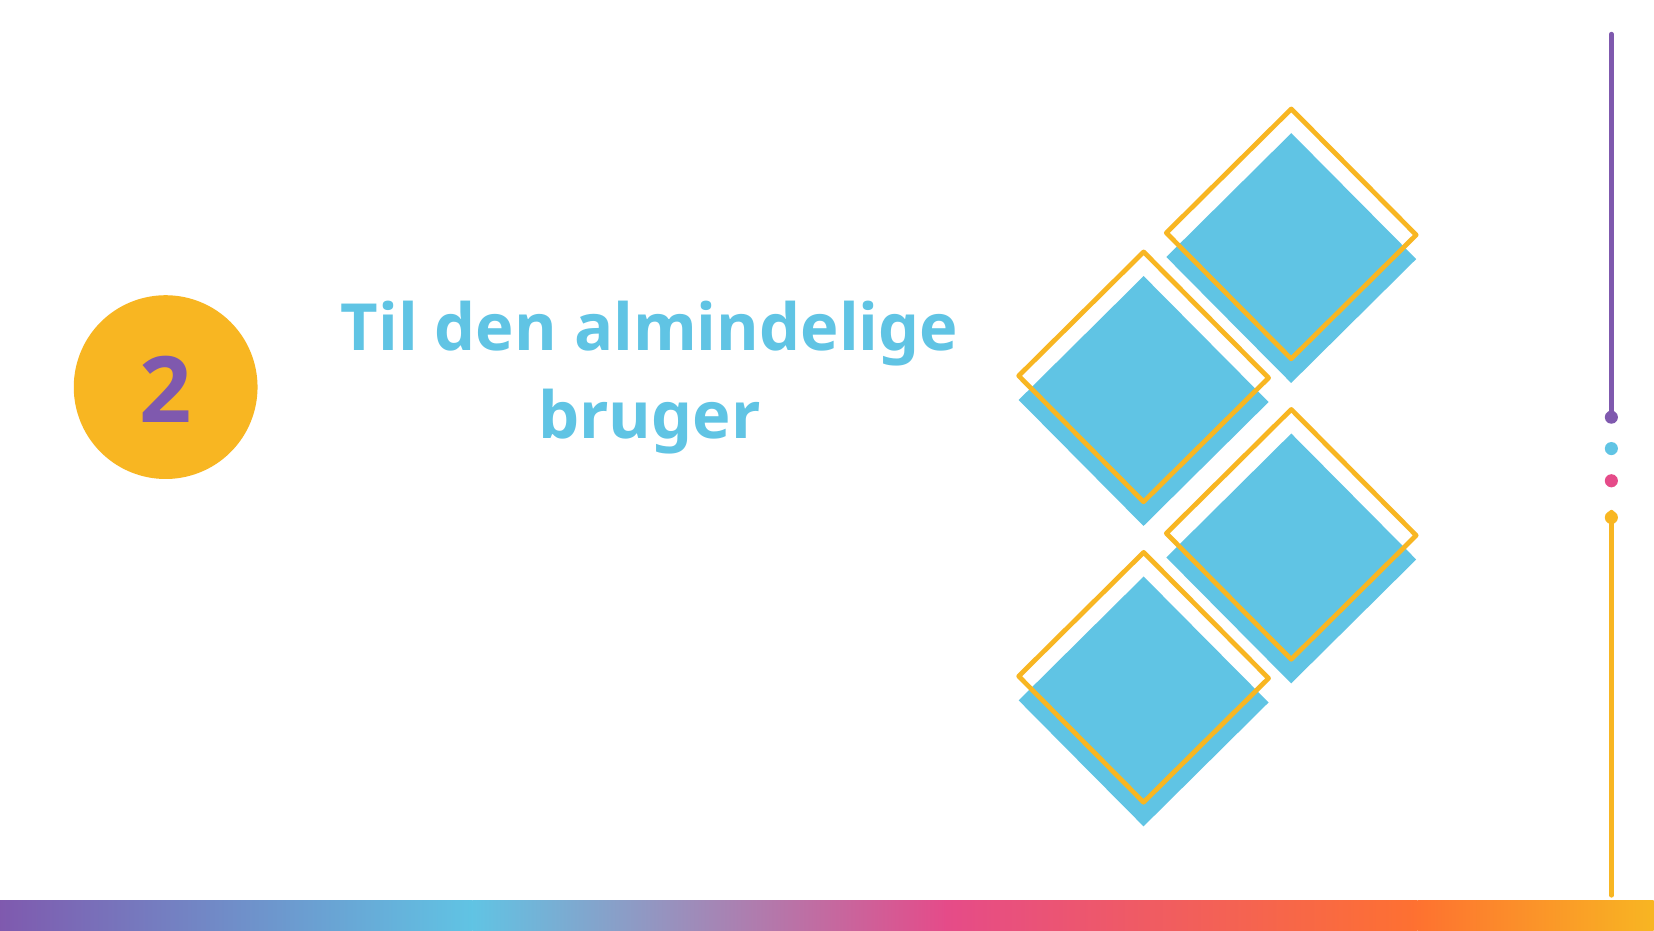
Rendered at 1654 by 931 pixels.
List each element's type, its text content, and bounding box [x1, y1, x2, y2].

text_box 2 [73, 295, 258, 479]
title Til den almindelige bruger [295, 280, 1004, 458]
